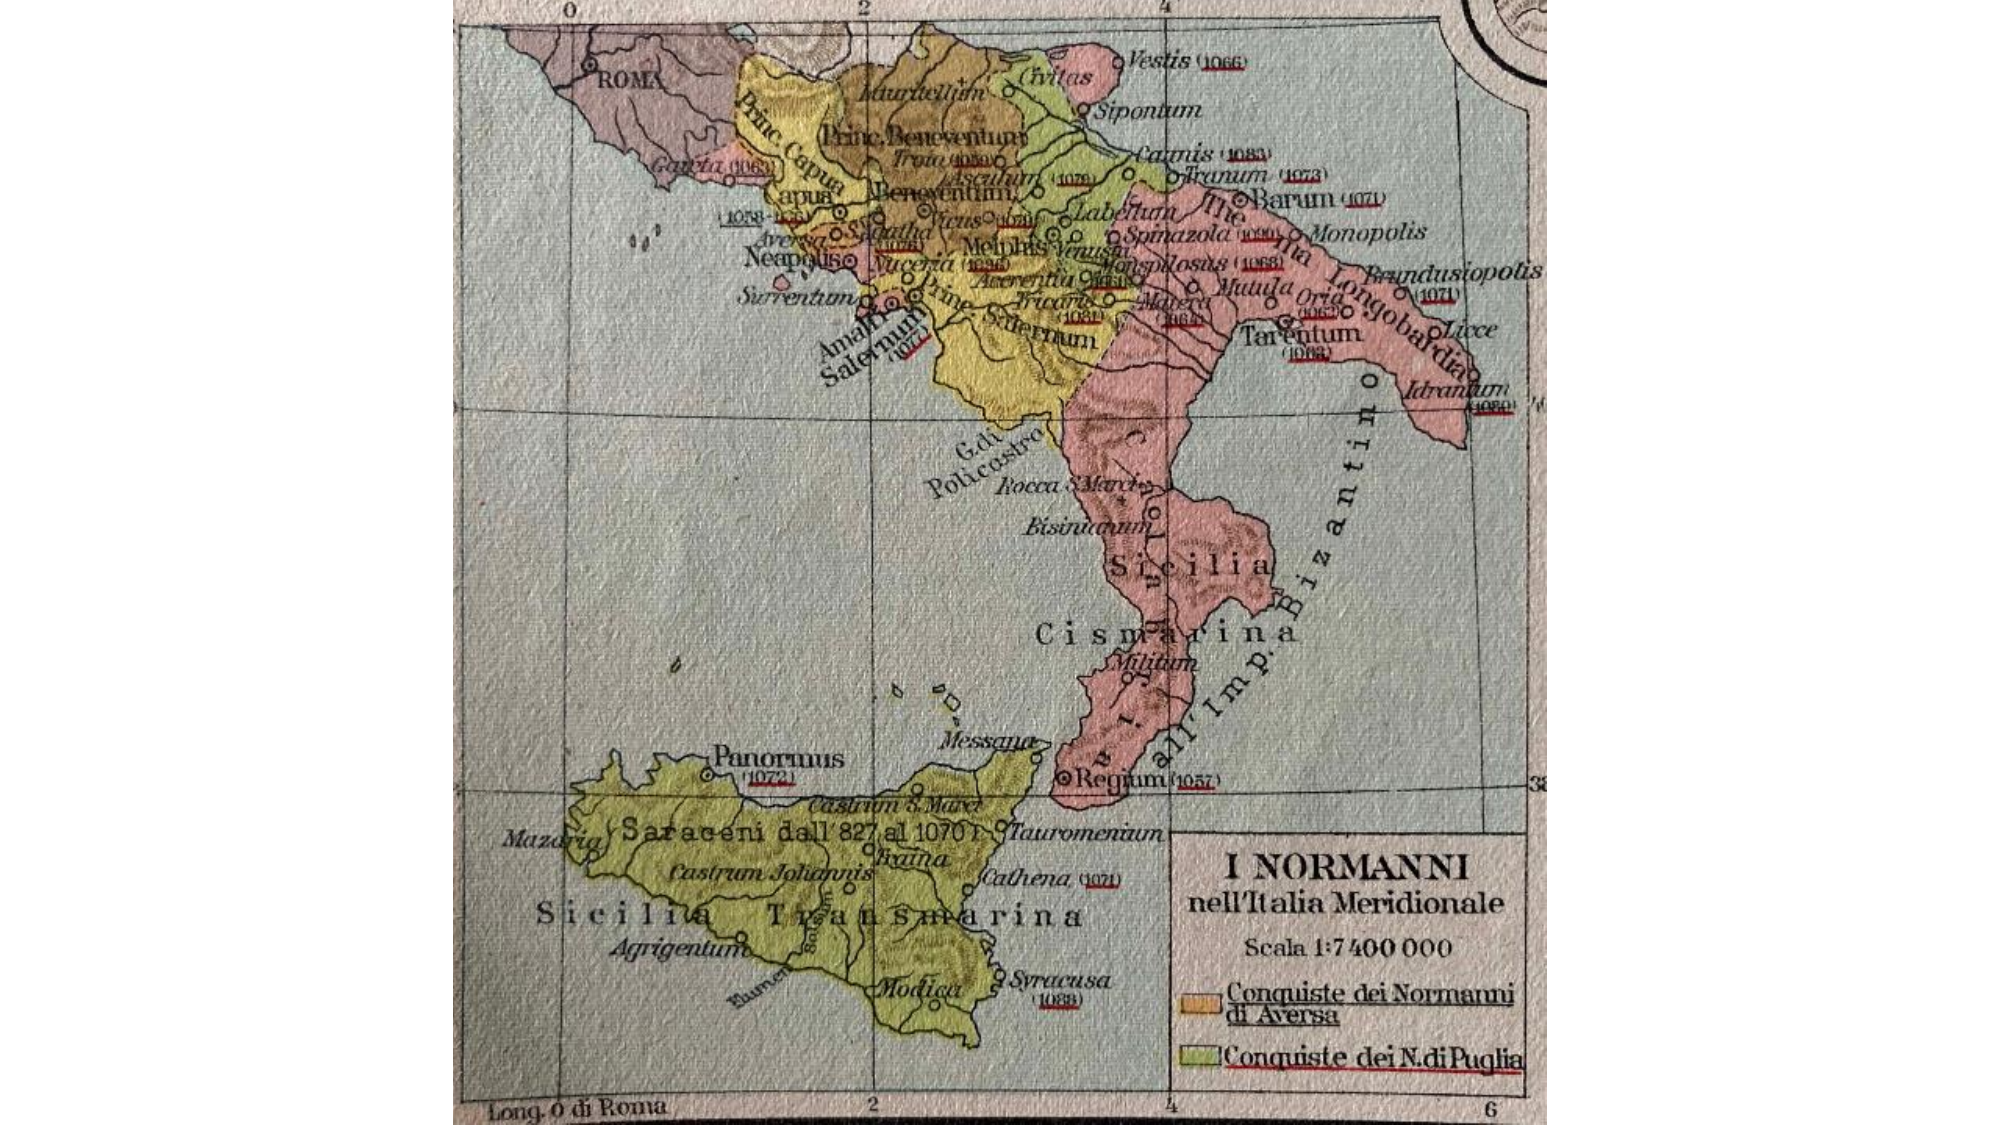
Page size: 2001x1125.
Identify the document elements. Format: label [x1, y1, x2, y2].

picture [453, 0, 1547, 1125]
